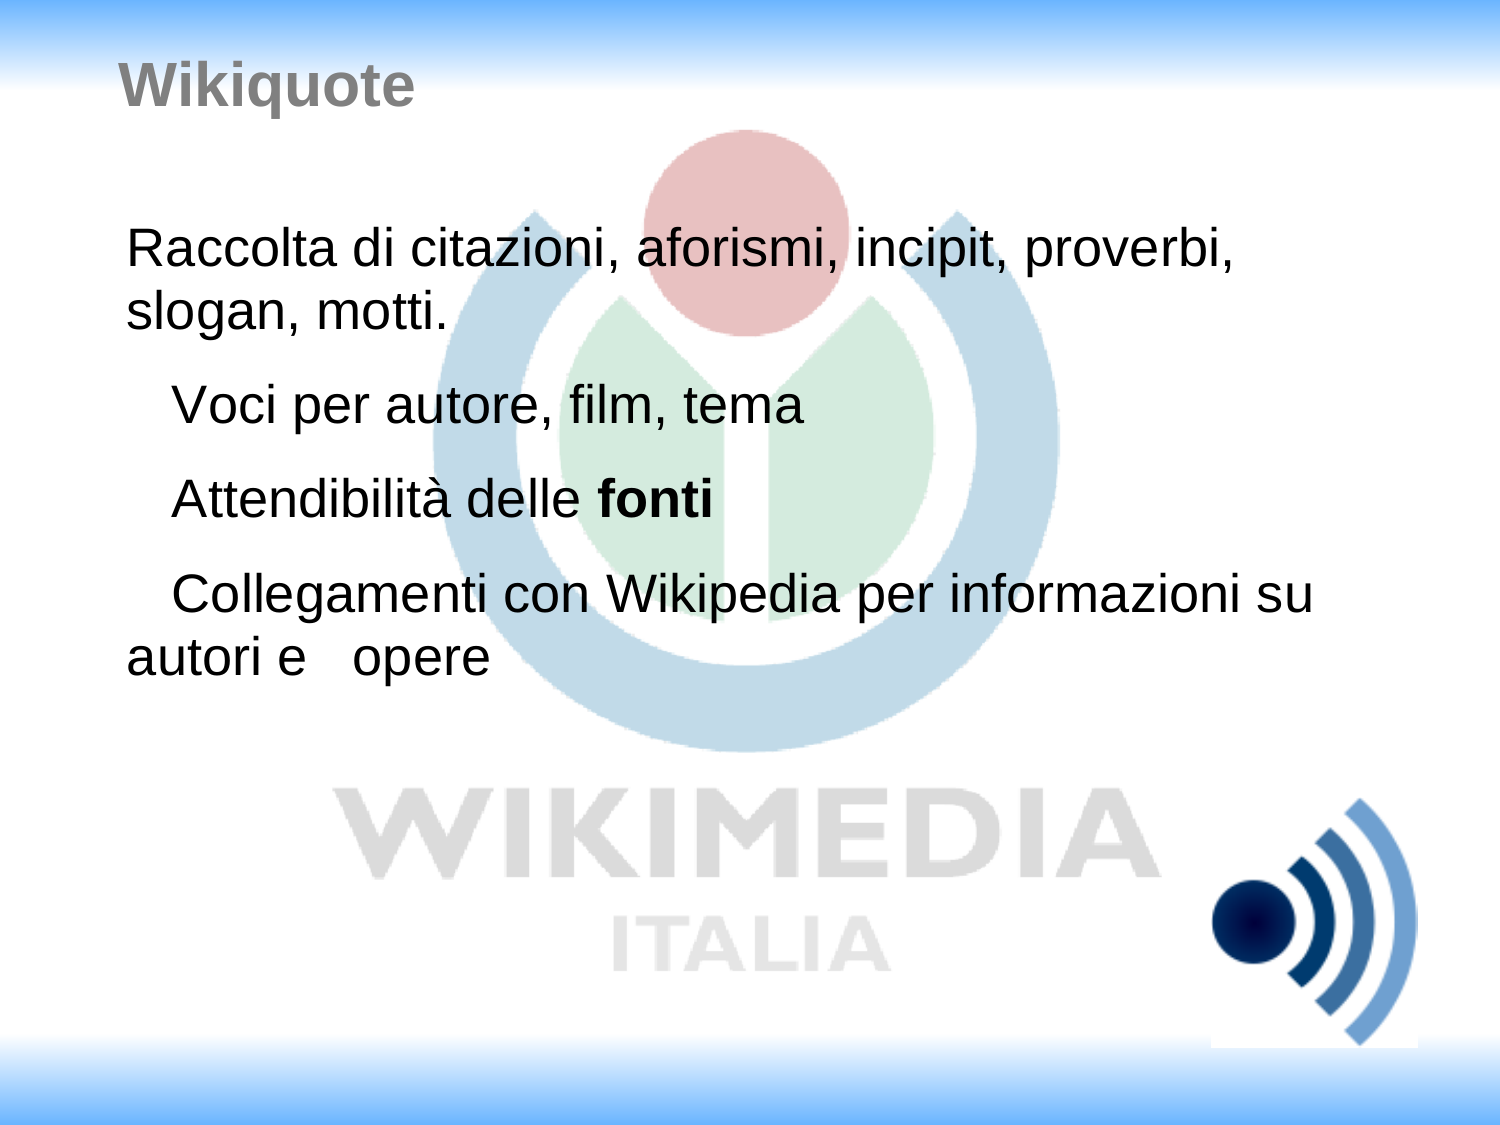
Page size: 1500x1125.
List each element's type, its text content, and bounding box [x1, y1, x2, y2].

text_box [0, 1034, 1500, 1125]
picture [75, 91, 1426, 1048]
text_box [0, 0, 1500, 91]
text_box Wikiquote [118, 50, 1479, 120]
text_box Raccolta di citazioni, aforismi, incipit, proverbi, slogan, motti. Voci per autore, film, tema Attendibilità delle fonti Collegamenti con Wikipedia per informazioni su autori e opere [112, 207, 1418, 695]
